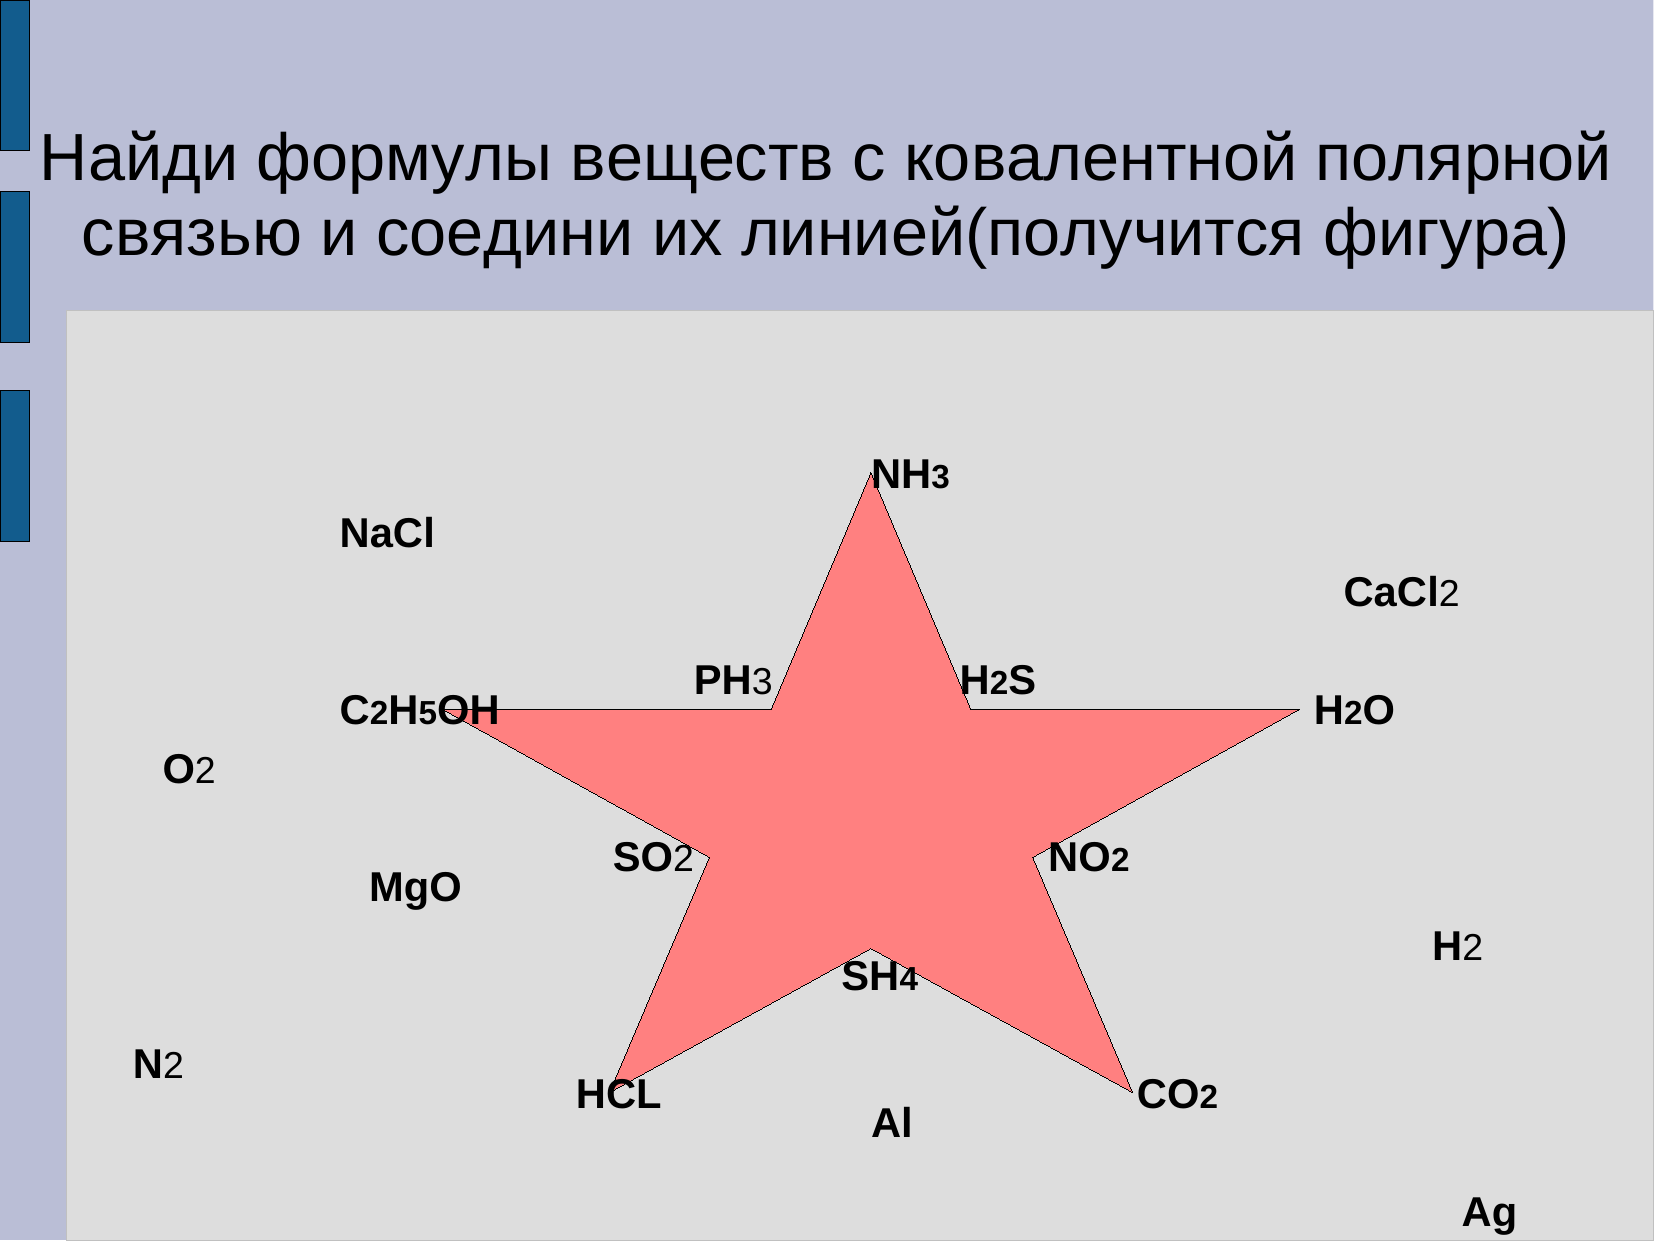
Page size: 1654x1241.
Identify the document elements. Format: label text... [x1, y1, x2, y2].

text_box SH4 [826, 944, 1031, 1051]
text_box H2S [944, 649, 1152, 742]
text_box Ag [1446, 1181, 1533, 1241]
text_box CaCl2 [1328, 561, 1475, 624]
text_box NH3 [856, 442, 1093, 562]
text_box H2 [1417, 915, 1565, 978]
text_box C2H5OH [324, 679, 562, 771]
title Найди формулы веществ с ковалентной полярной связью и соедини их линией(получится фигура) [0, 91, 1654, 299]
text_box HCL [561, 1062, 677, 1126]
text_box CO2 [1122, 1062, 1265, 1155]
text_box [553, 507, 1299, 1087]
text_box NO2 [1033, 826, 1182, 916]
text_box N2 [118, 1033, 199, 1096]
text_box SO2 [598, 826, 768, 890]
text_box H2O [1299, 679, 1418, 771]
text_box NaCl [324, 501, 473, 565]
text_box Al [856, 1092, 928, 1155]
text_box O2 [147, 738, 231, 801]
text_box MgO [354, 856, 532, 975]
text_box PH3 [679, 649, 857, 739]
